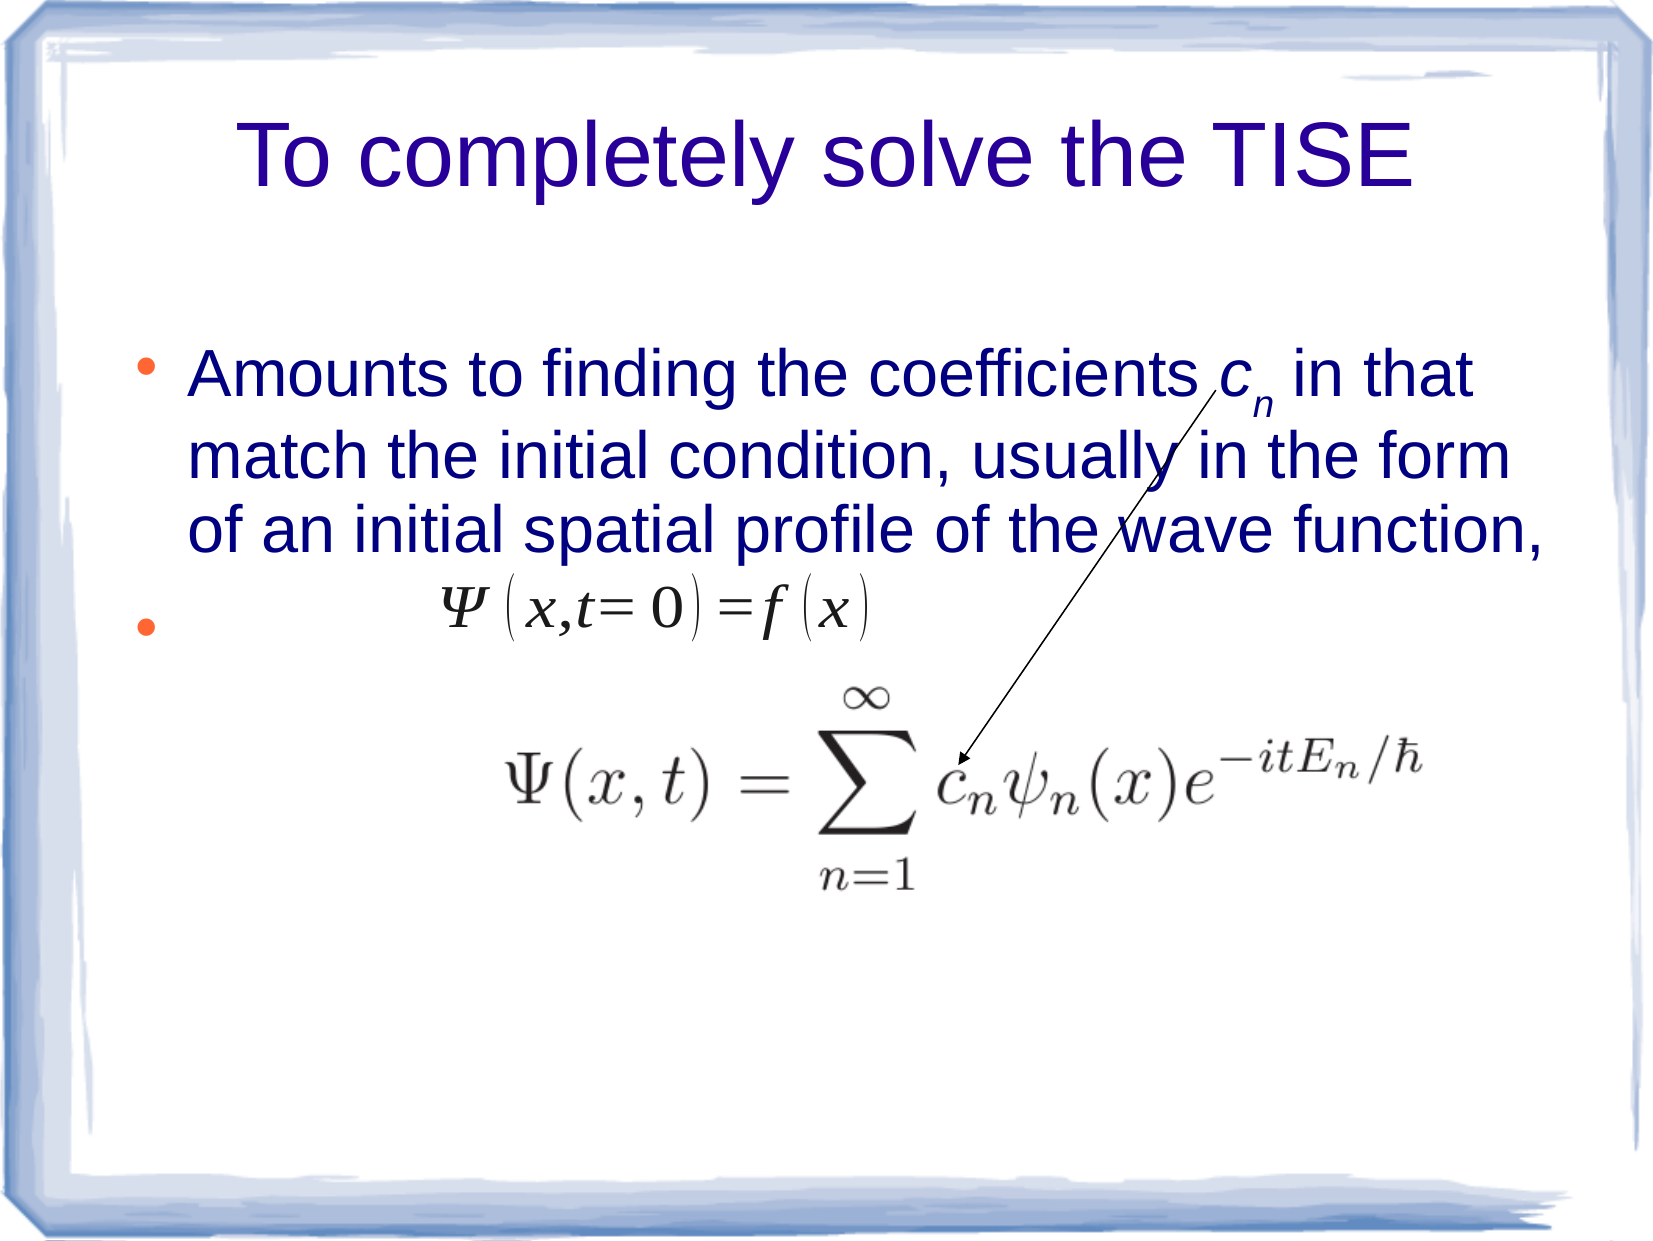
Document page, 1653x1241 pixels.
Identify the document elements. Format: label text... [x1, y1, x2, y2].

list Amounts to finding the coefficients cn in that match the initial condition, usually in the form of an initial spatial profile of the wave function, [117, 324, 1571, 1144]
chart [419, 570, 908, 650]
picture [0, 0, 1653, 1241]
title To completely solve the TISE [82, 49, 1571, 257]
